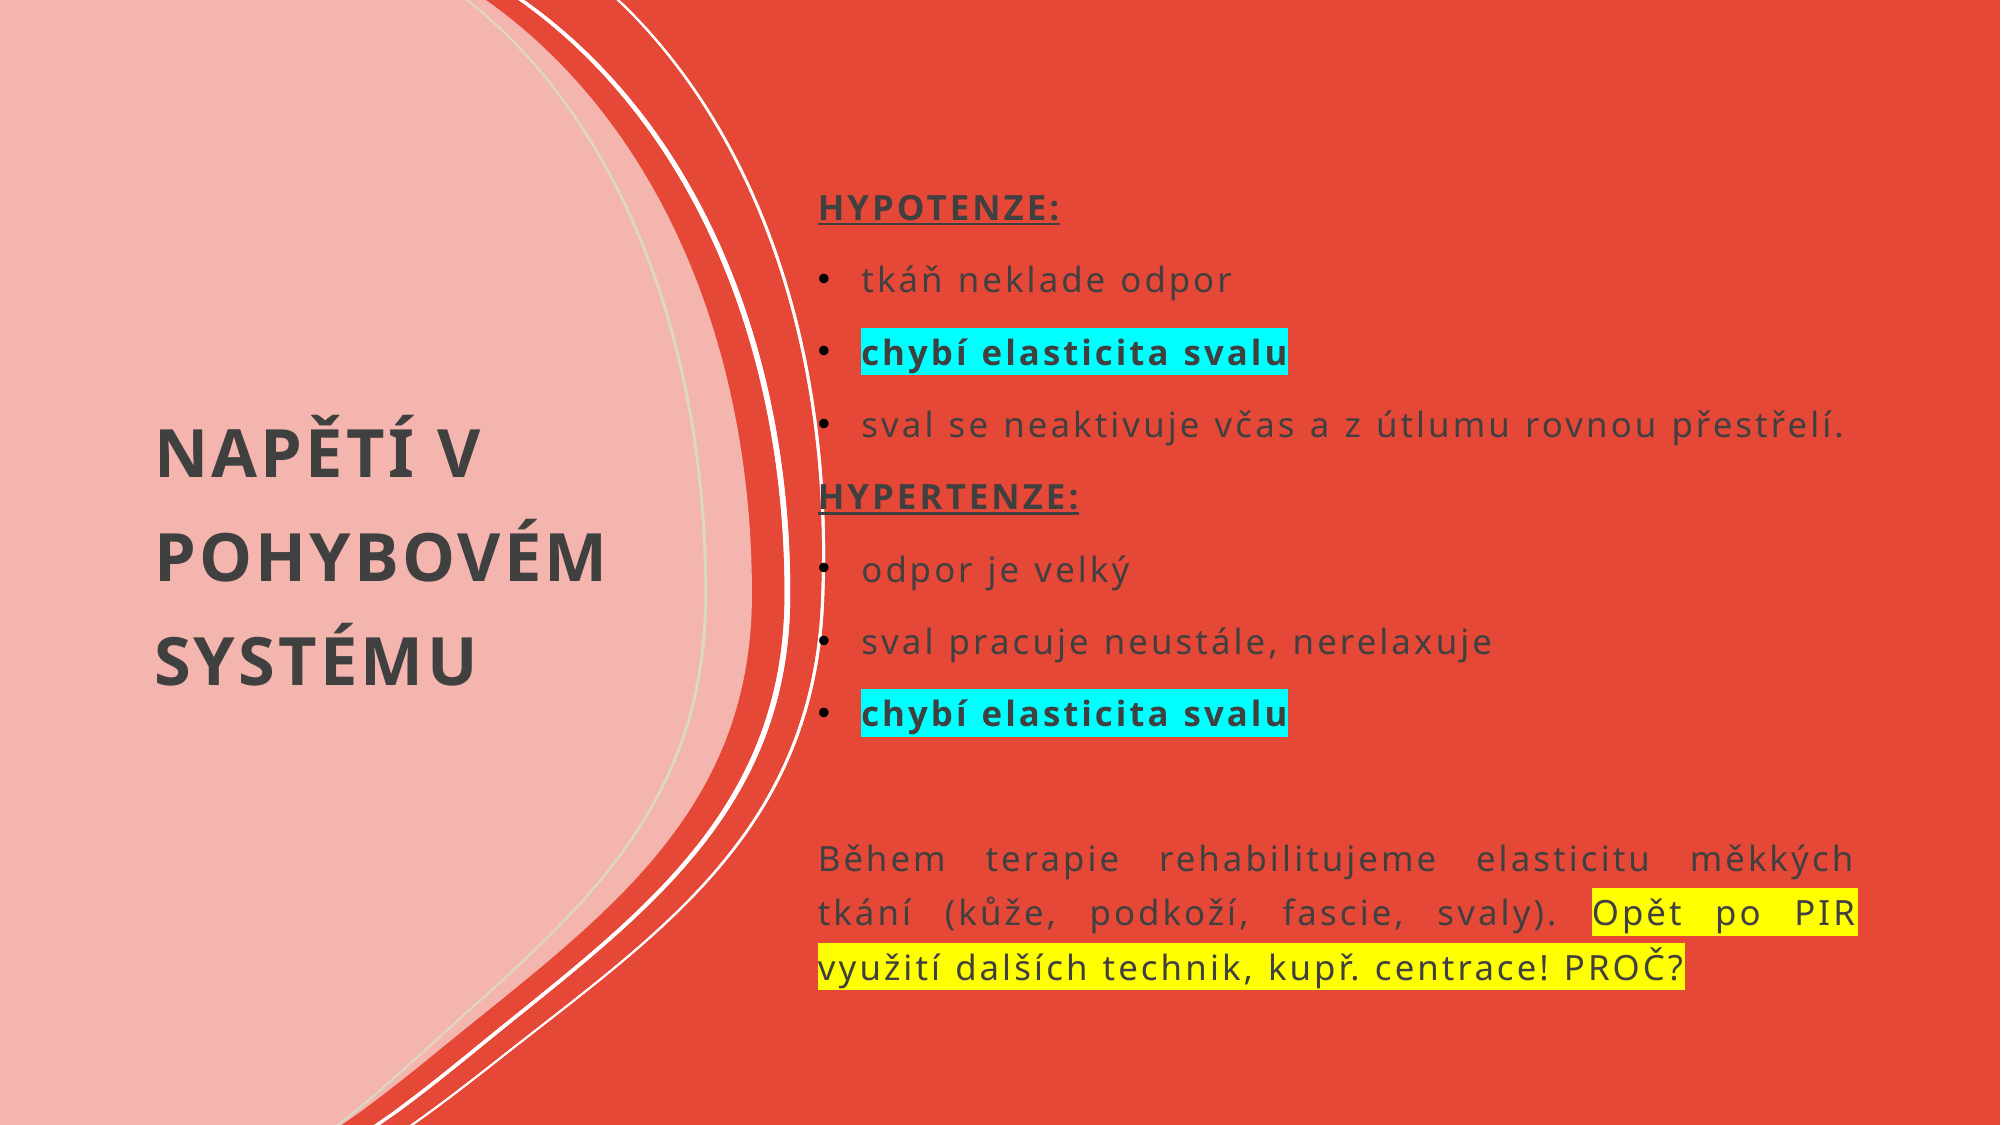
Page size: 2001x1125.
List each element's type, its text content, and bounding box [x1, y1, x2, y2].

list HYPOTENZE: tkáň neklade odpor chybí elasticita svalu sval se neaktivuje včas a z útlumu rovnou přestřelí. HYPERTENZE: odpor je velký sval pracuje neustále, nerelaxuje chybí elasticita svalu Během terapie rehabilitujeme elasticitu měkkých tkání (kůže, podkoží, fascie, svaly). Opět po PIR využití dalších technik, kupř. centrace! PROČ? [799, 135, 1877, 1022]
text_box [0, 0, 2000, 1125]
title NAPĚTÍ V POHYBOVÉM SYSTÉMU [136, 300, 655, 783]
